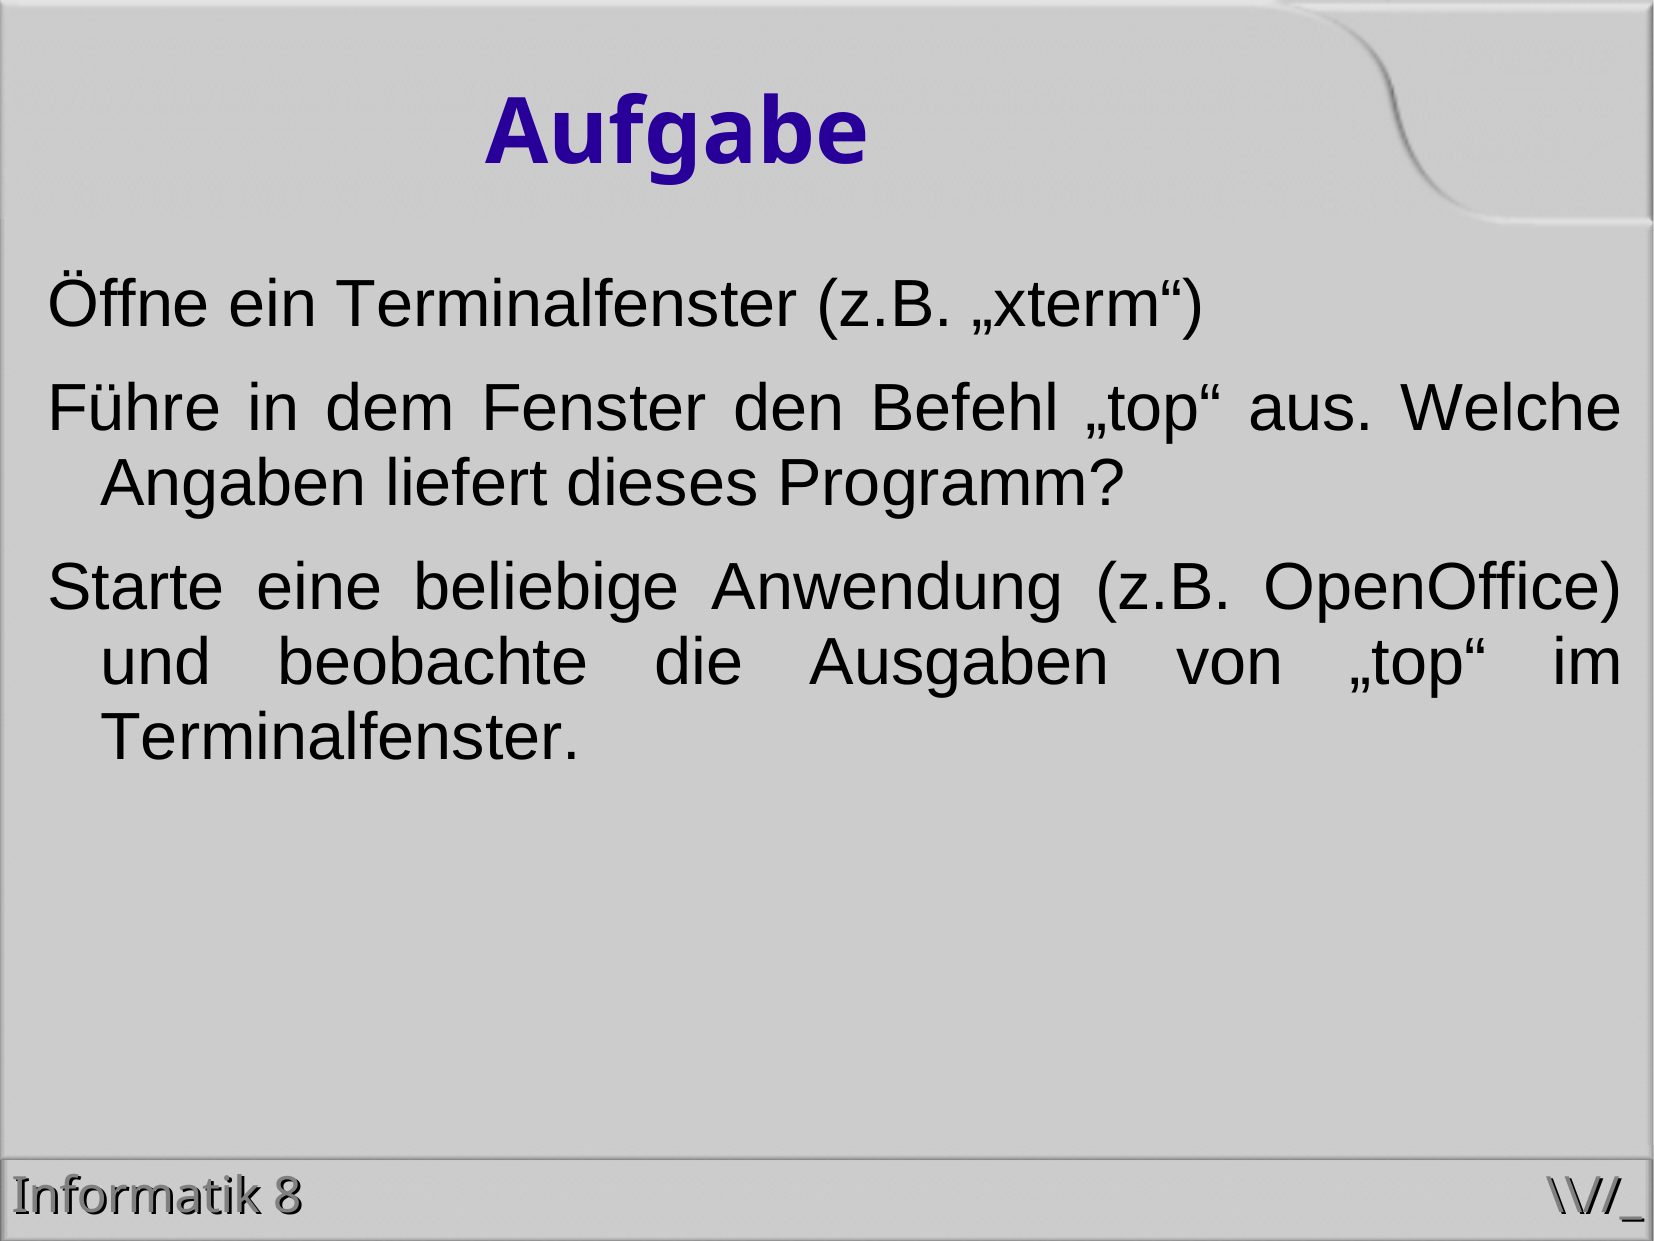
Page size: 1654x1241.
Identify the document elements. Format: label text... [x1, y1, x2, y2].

picture [0, 0, 1654, 1241]
list Öffne ein Terminalfenster (z.B. „xterm“) Führe in dem Fenster den Befehl „top“ aus. Welche Angaben liefert dieses Programm? Starte eine beliebige Anwendung (z.B. OpenOffice) und beobachte die Ausgaben von „top“ im Terminalfenster. [29, 265, 1625, 1127]
title Aufgabe [36, 16, 1319, 242]
